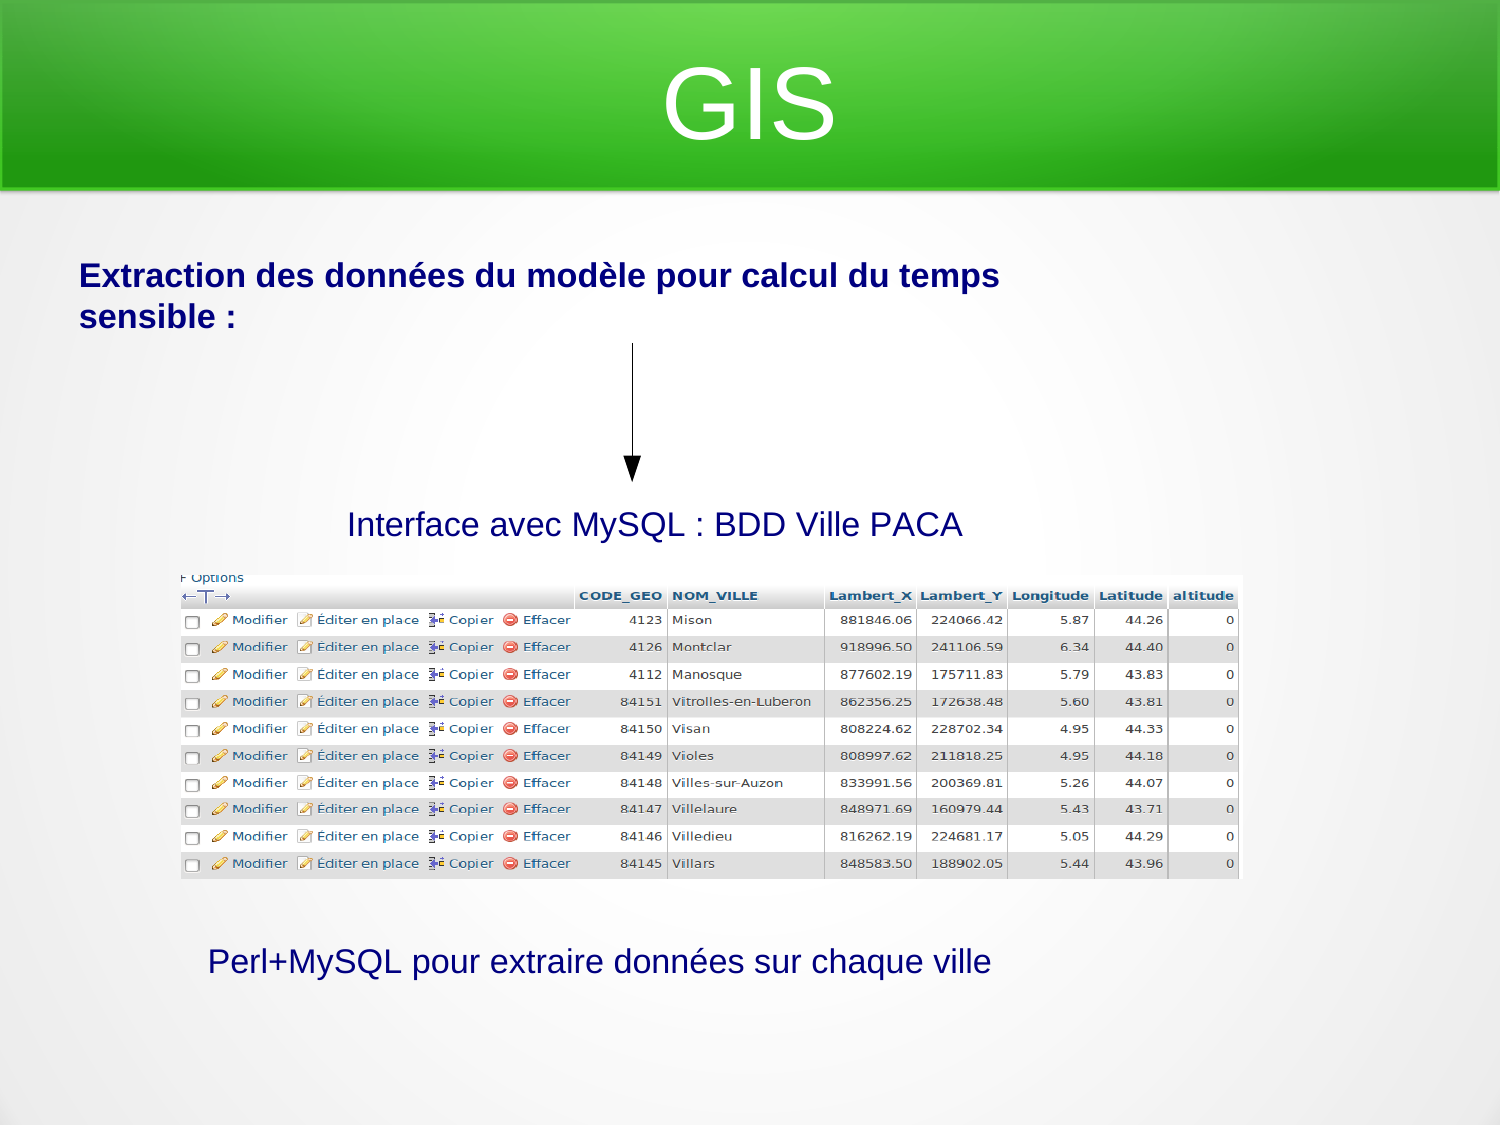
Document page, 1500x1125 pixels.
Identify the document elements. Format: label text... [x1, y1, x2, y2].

text_box Perl+MySQL pour extraire données sur chaque ville [192, 932, 1275, 988]
text_box Extraction des données du modèle pour calcul du temps sensible : [64, 246, 1179, 303]
title GIS [75, 41, 1425, 166]
picture [181, 575, 1243, 879]
text_box Interface avec MySQL : BDD Ville PACA [332, 494, 1243, 551]
